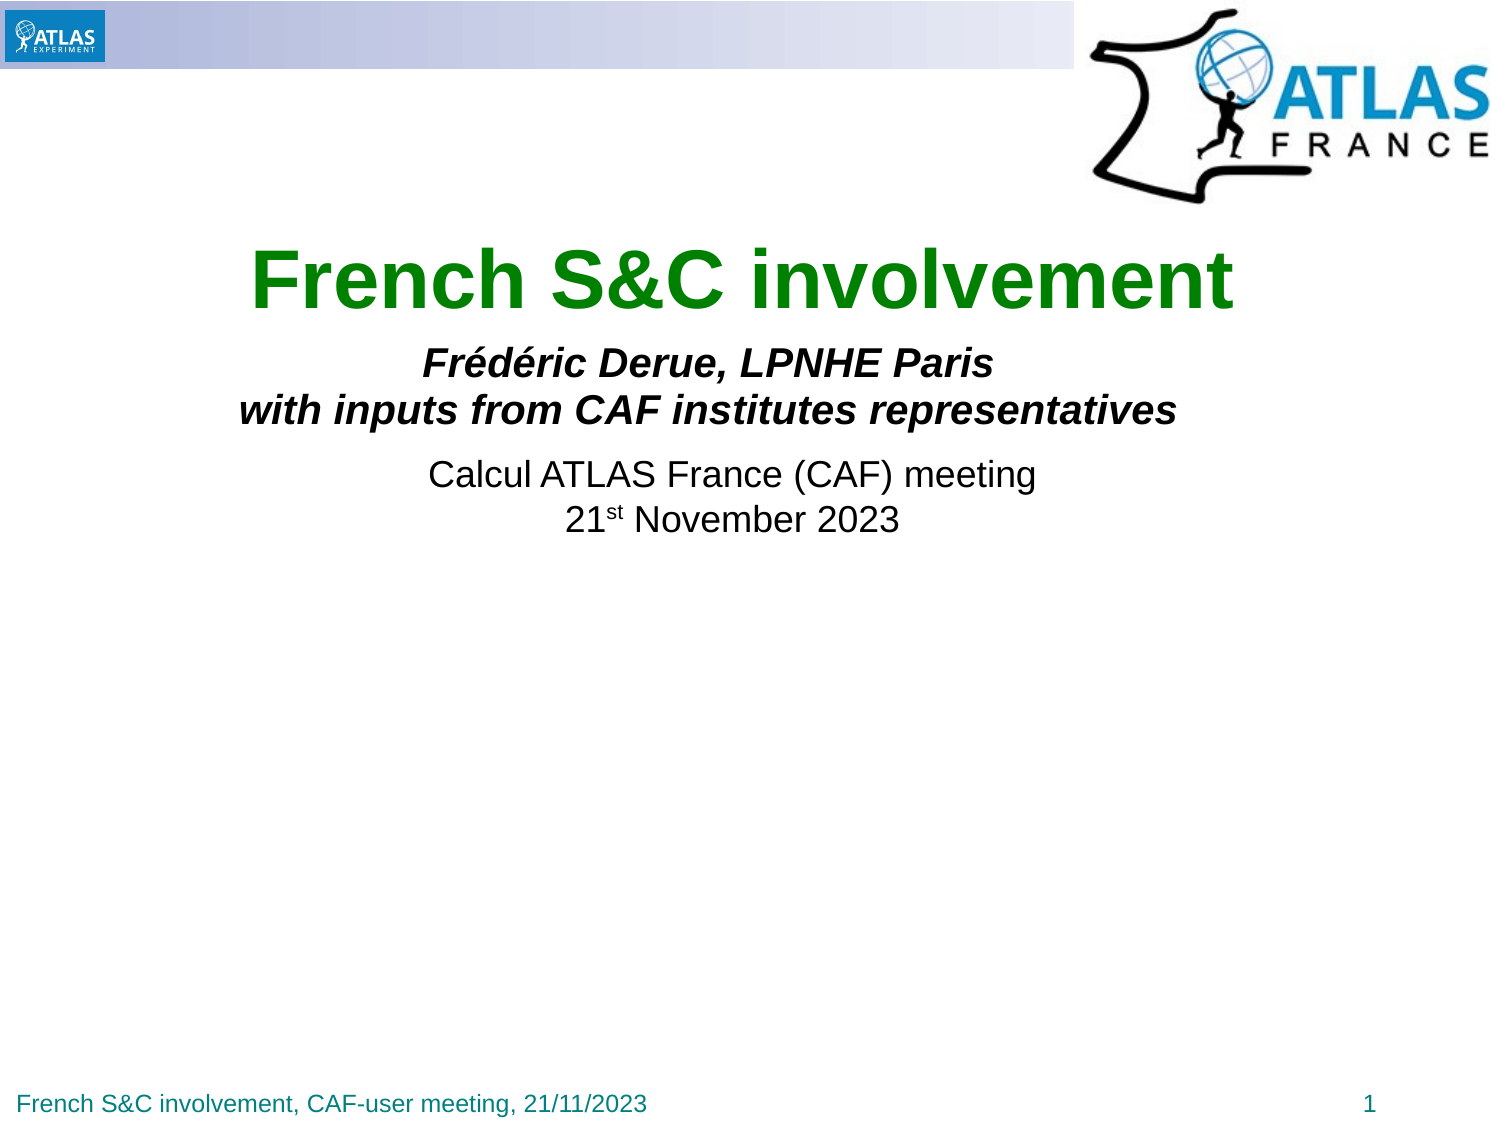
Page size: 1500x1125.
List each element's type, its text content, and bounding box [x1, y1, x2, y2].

picture [1074, 0, 1500, 215]
text_box Calcul ATLAS France (CAF) meeting 21st November 2023 [346, 442, 1119, 549]
text_box French S&C involvement [7, 224, 1500, 352]
text_box Frédéric Derue, LPNHE Paris with inputs from CAF institutes representatives [218, 333, 1199, 392]
picture [5, 10, 105, 62]
